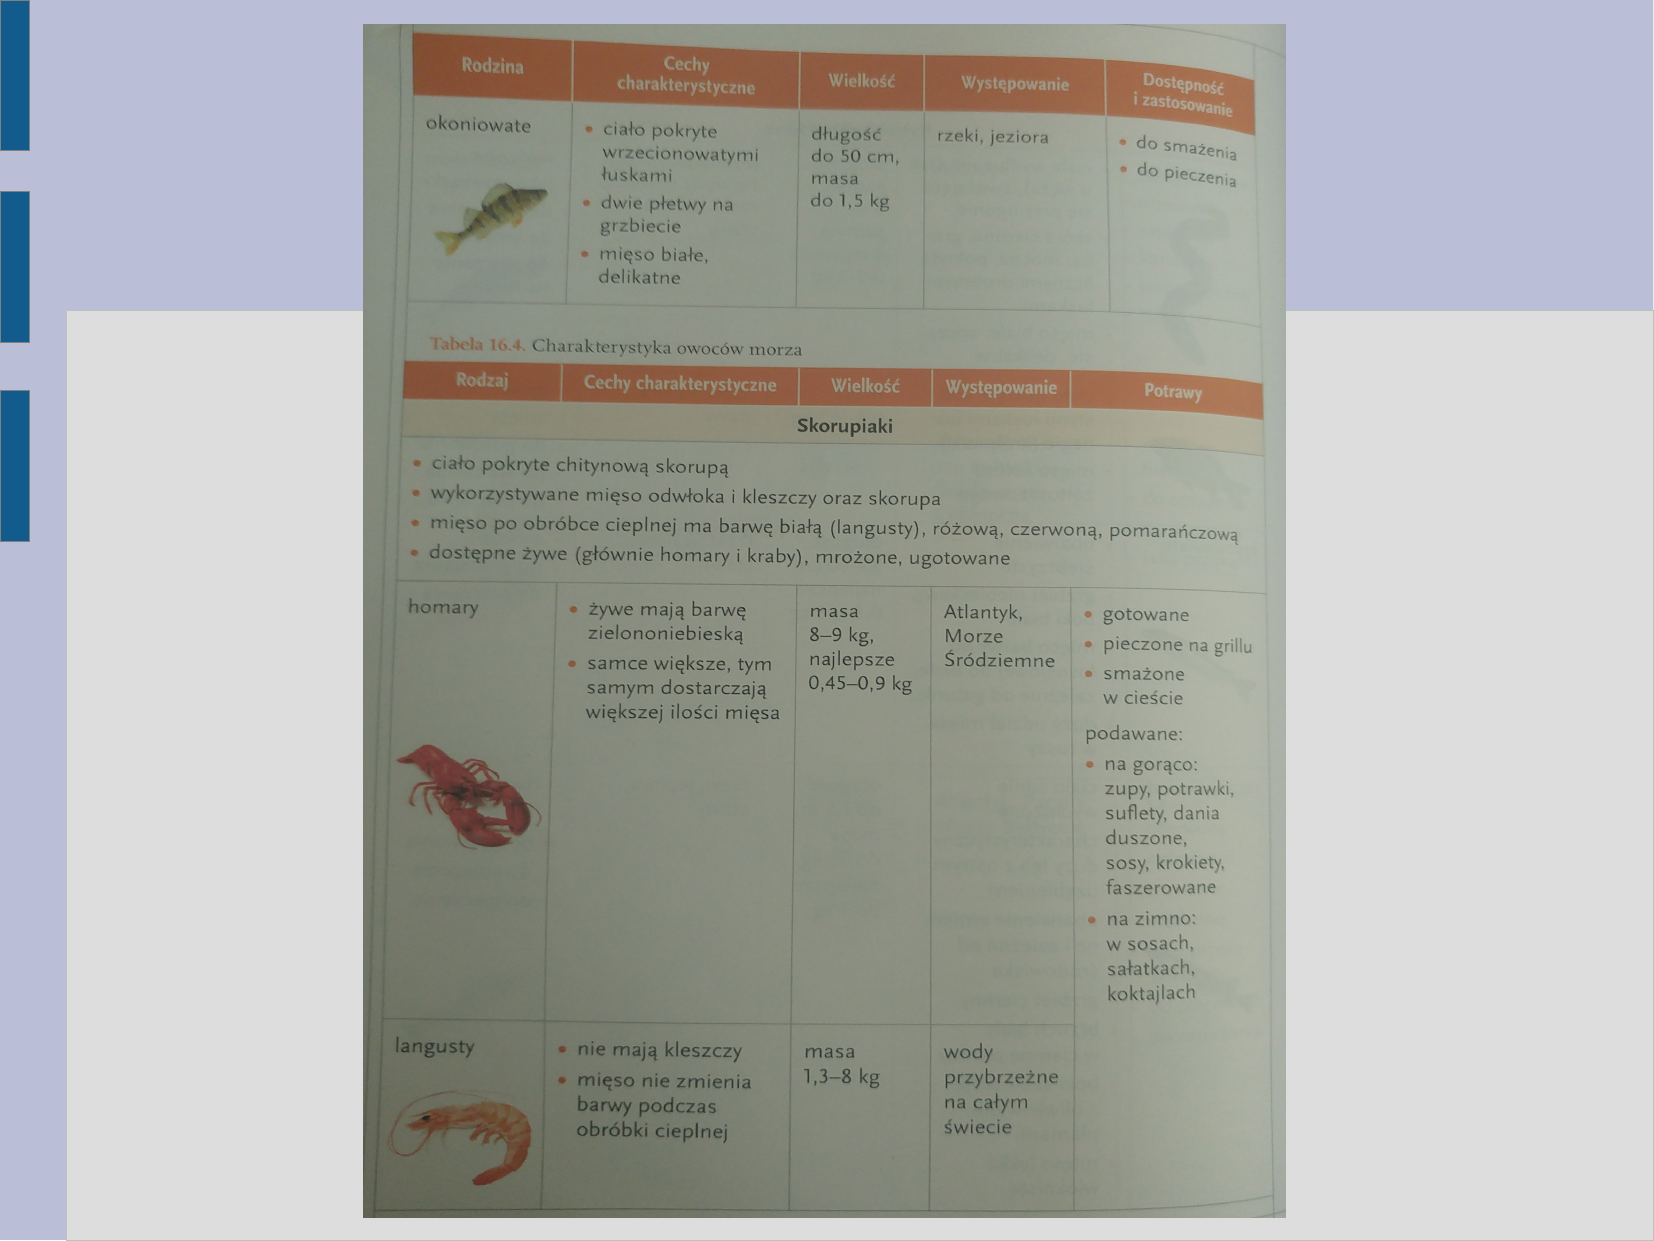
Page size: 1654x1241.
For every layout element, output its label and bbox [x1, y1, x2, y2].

picture [363, 24, 1286, 1218]
